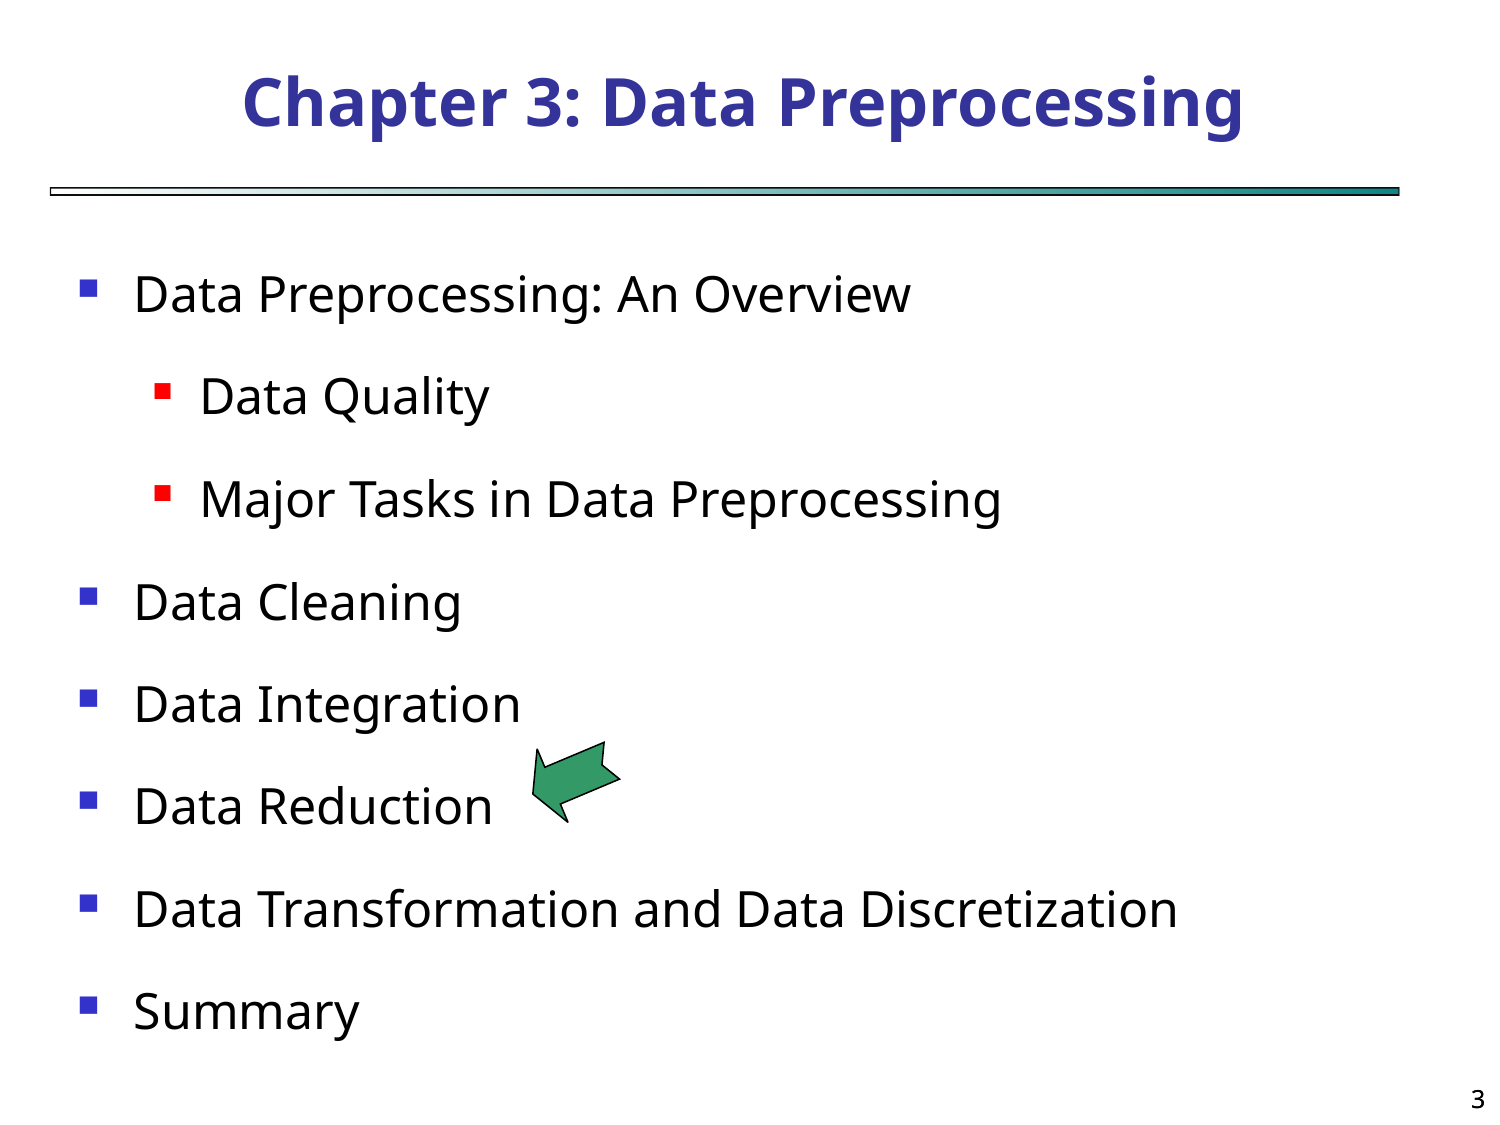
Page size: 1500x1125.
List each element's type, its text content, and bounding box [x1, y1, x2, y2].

text_box [532, 742, 620, 823]
list Data Preprocessing: An Overview Data Quality Major Tasks in Data Preprocessing Data Cleaning Data Integration Data Reduction Data Transformation and Data Discretization Summary [62, 224, 1413, 1063]
text_box <number> [1187, 1062, 1500, 1125]
title Chapter 3: Data Preprocessing [24, 49, 1463, 150]
